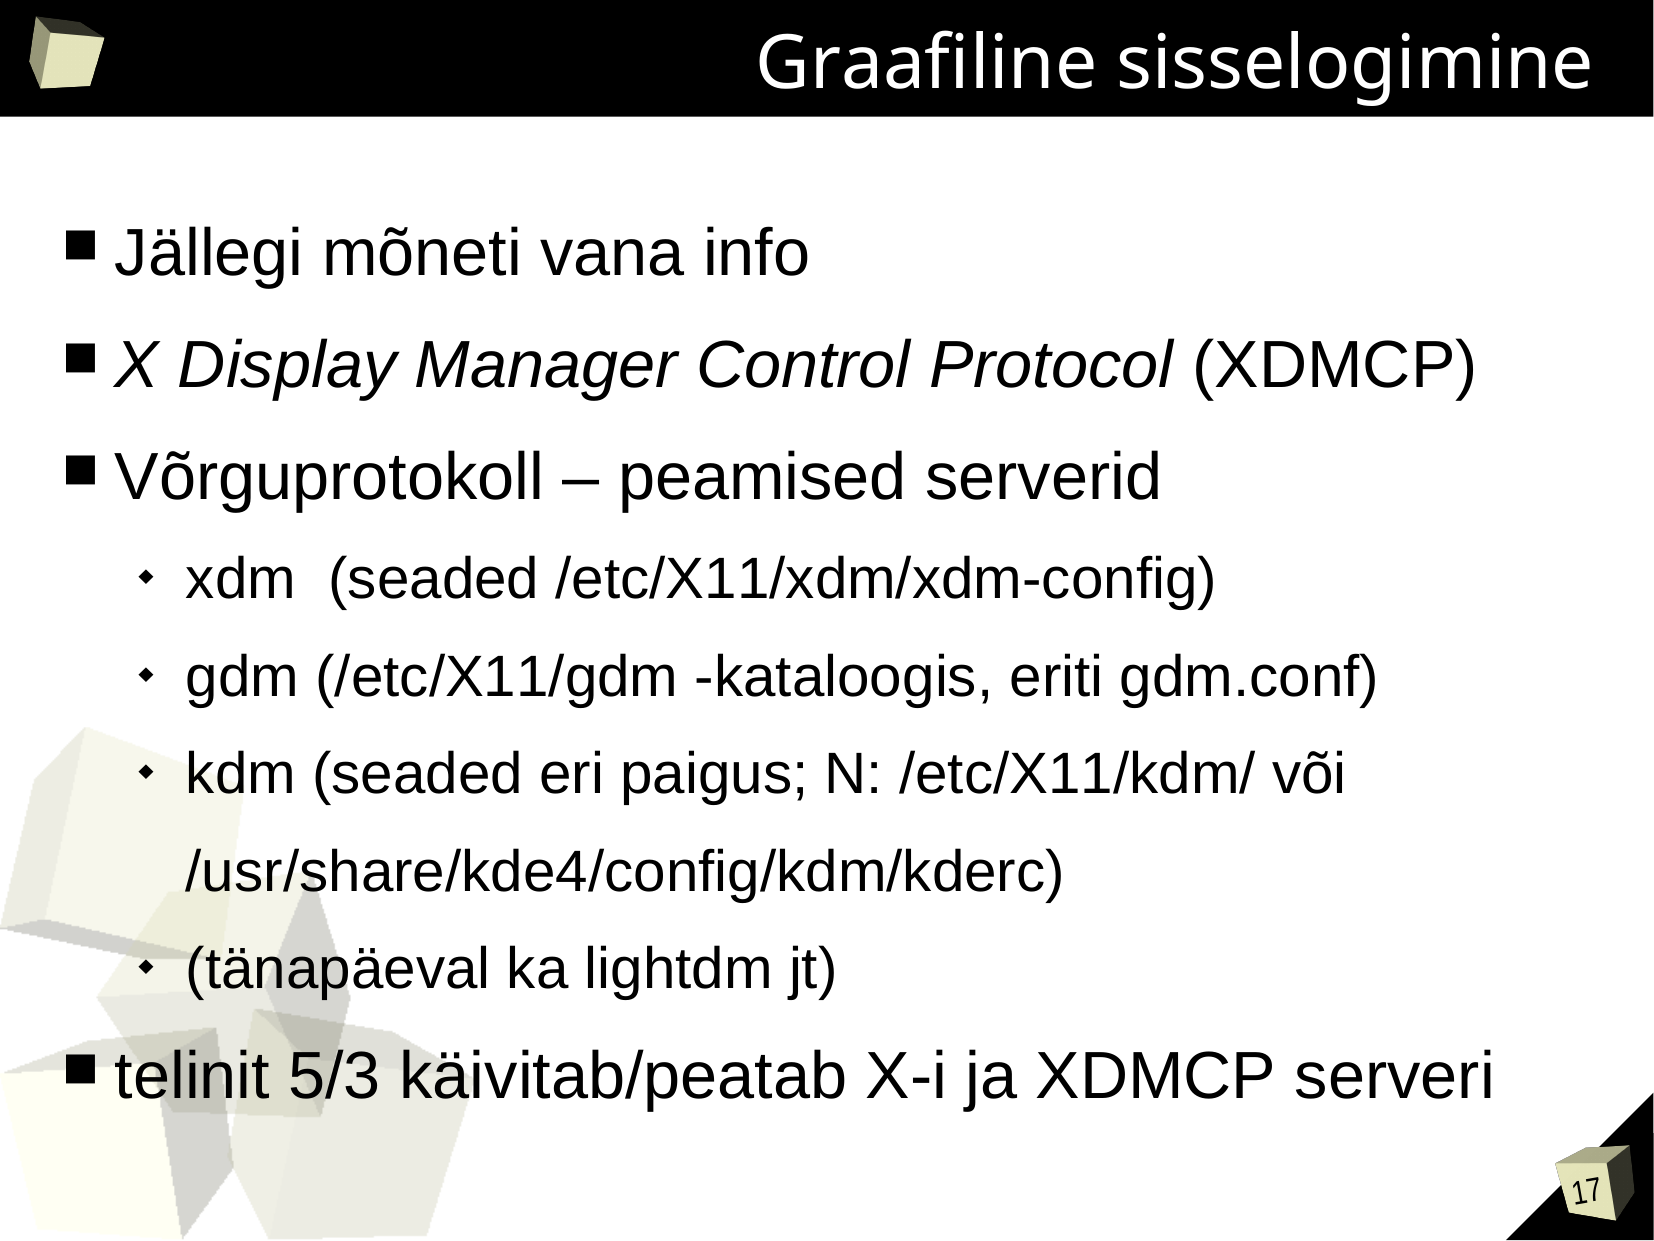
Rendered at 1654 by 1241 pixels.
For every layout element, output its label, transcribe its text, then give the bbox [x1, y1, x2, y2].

list Jällegi mõneti vana info X Display Manager Control Protocol (XDMCP) Võrguprotokoll – peamised serverid xdm (seaded /etc/X11/xdm/xdm-config) gdm (/etc/X11/gdm -kataloogis, eriti gdm.conf) kdm (seaded eri paigus; N: /etc/X11/kdm/ või /usr/share/kde4/config/kdm/kderc) (tänapäeval ka lightdm jt) telinit 5/3 käivitab/peatab X-i ja XDMCP serveri [44, 177, 1611, 1214]
title Graafiline sisselogimine [118, 0, 1595, 119]
picture [0, 726, 477, 1241]
